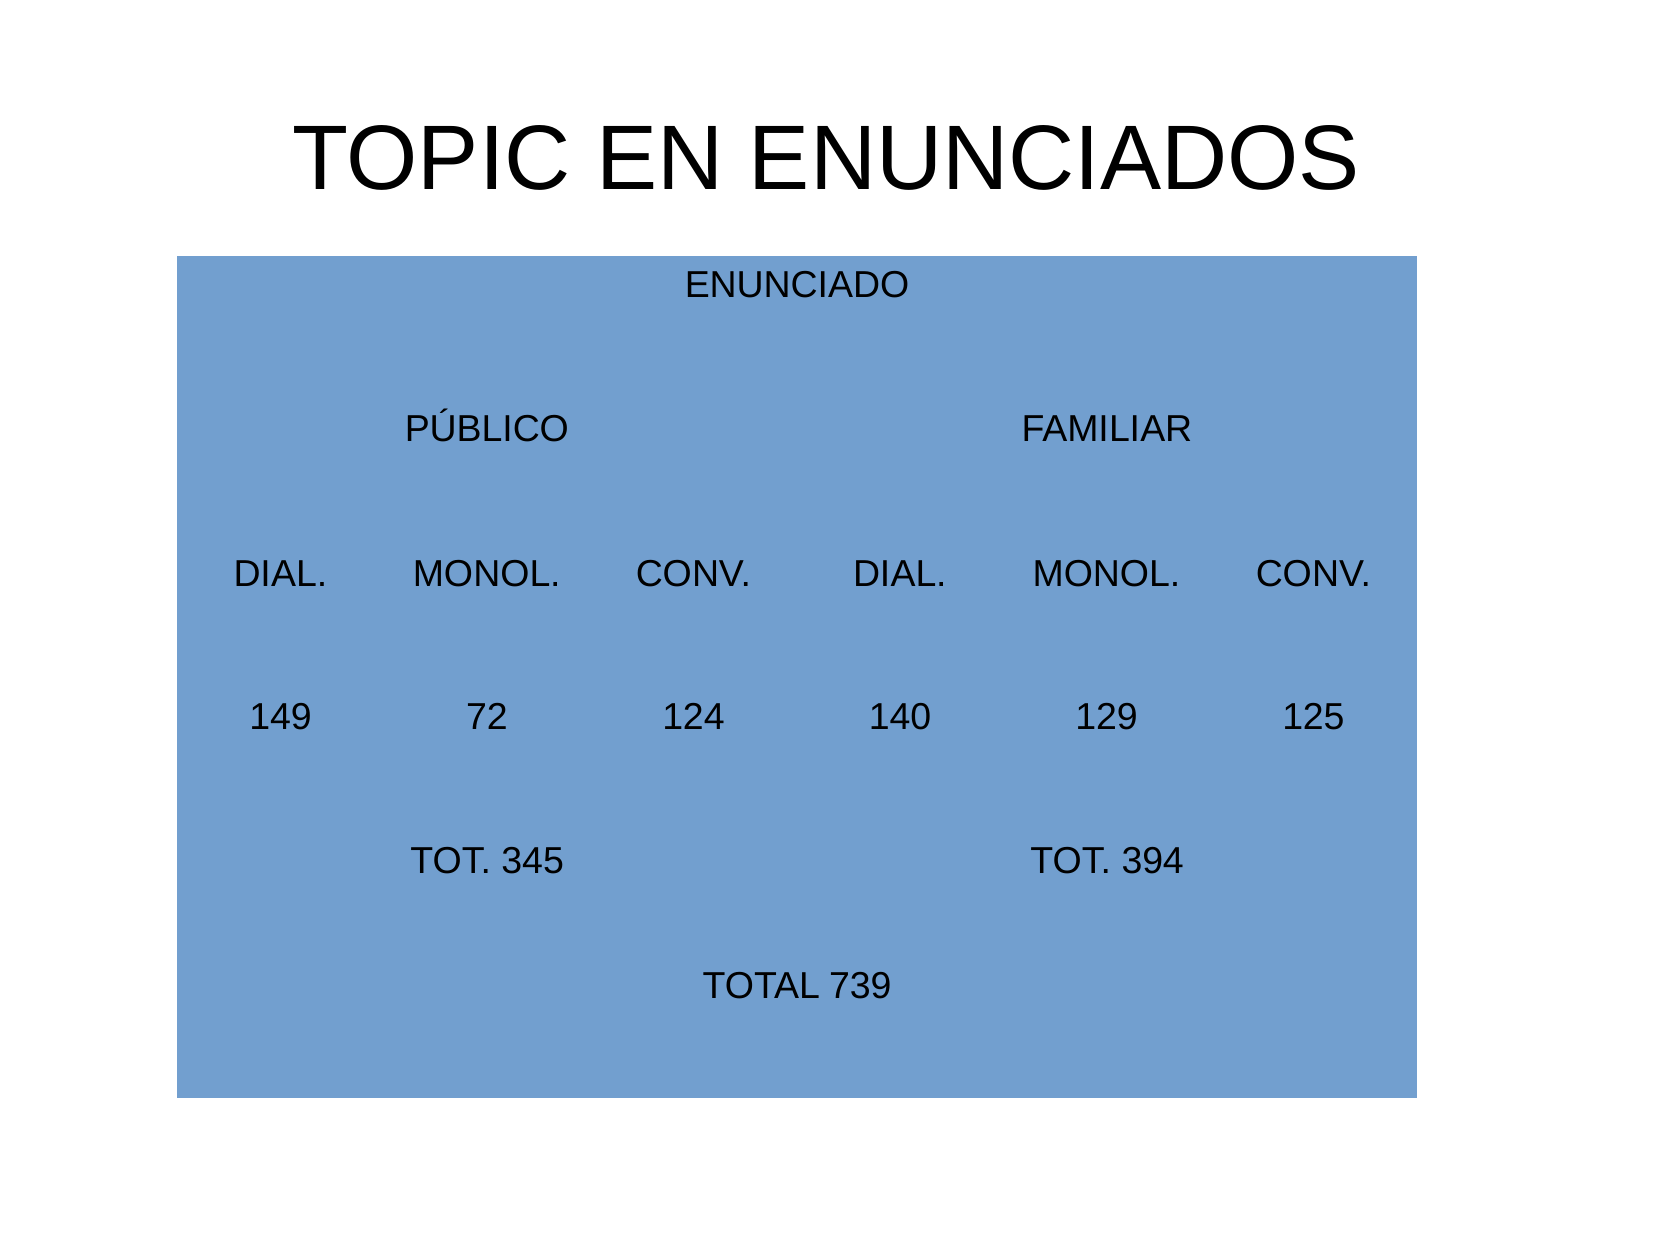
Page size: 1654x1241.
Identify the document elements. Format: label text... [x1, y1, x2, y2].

table_cell 124 [590, 689, 797, 833]
table_cell FAMILIAR [797, 401, 1417, 545]
table_header ENUNCIADO [177, 256, 1417, 401]
table_cell DIAL. [797, 545, 1003, 689]
table_cell 149 [177, 689, 384, 833]
table_cell CONV. [1210, 545, 1417, 689]
table_cell 72 [384, 689, 590, 833]
table_header TOT. 394 [797, 833, 1417, 957]
table_cell 129 [1003, 689, 1210, 833]
table_cell MONOL. [384, 545, 590, 689]
table_header TOT. 345 [177, 833, 797, 957]
table_cell 125 [1210, 689, 1417, 833]
table_cell 140 [797, 689, 1003, 833]
table_cell CONV. [590, 545, 797, 689]
table_cell DIAL. [177, 545, 384, 689]
table_cell PÚBLICO [177, 401, 797, 545]
table_header TOTAL 739 [177, 957, 1417, 1098]
title TOPIC EN ENUNCIADOS [82, 49, 1571, 257]
table_cell MONOL. [1003, 545, 1210, 689]
